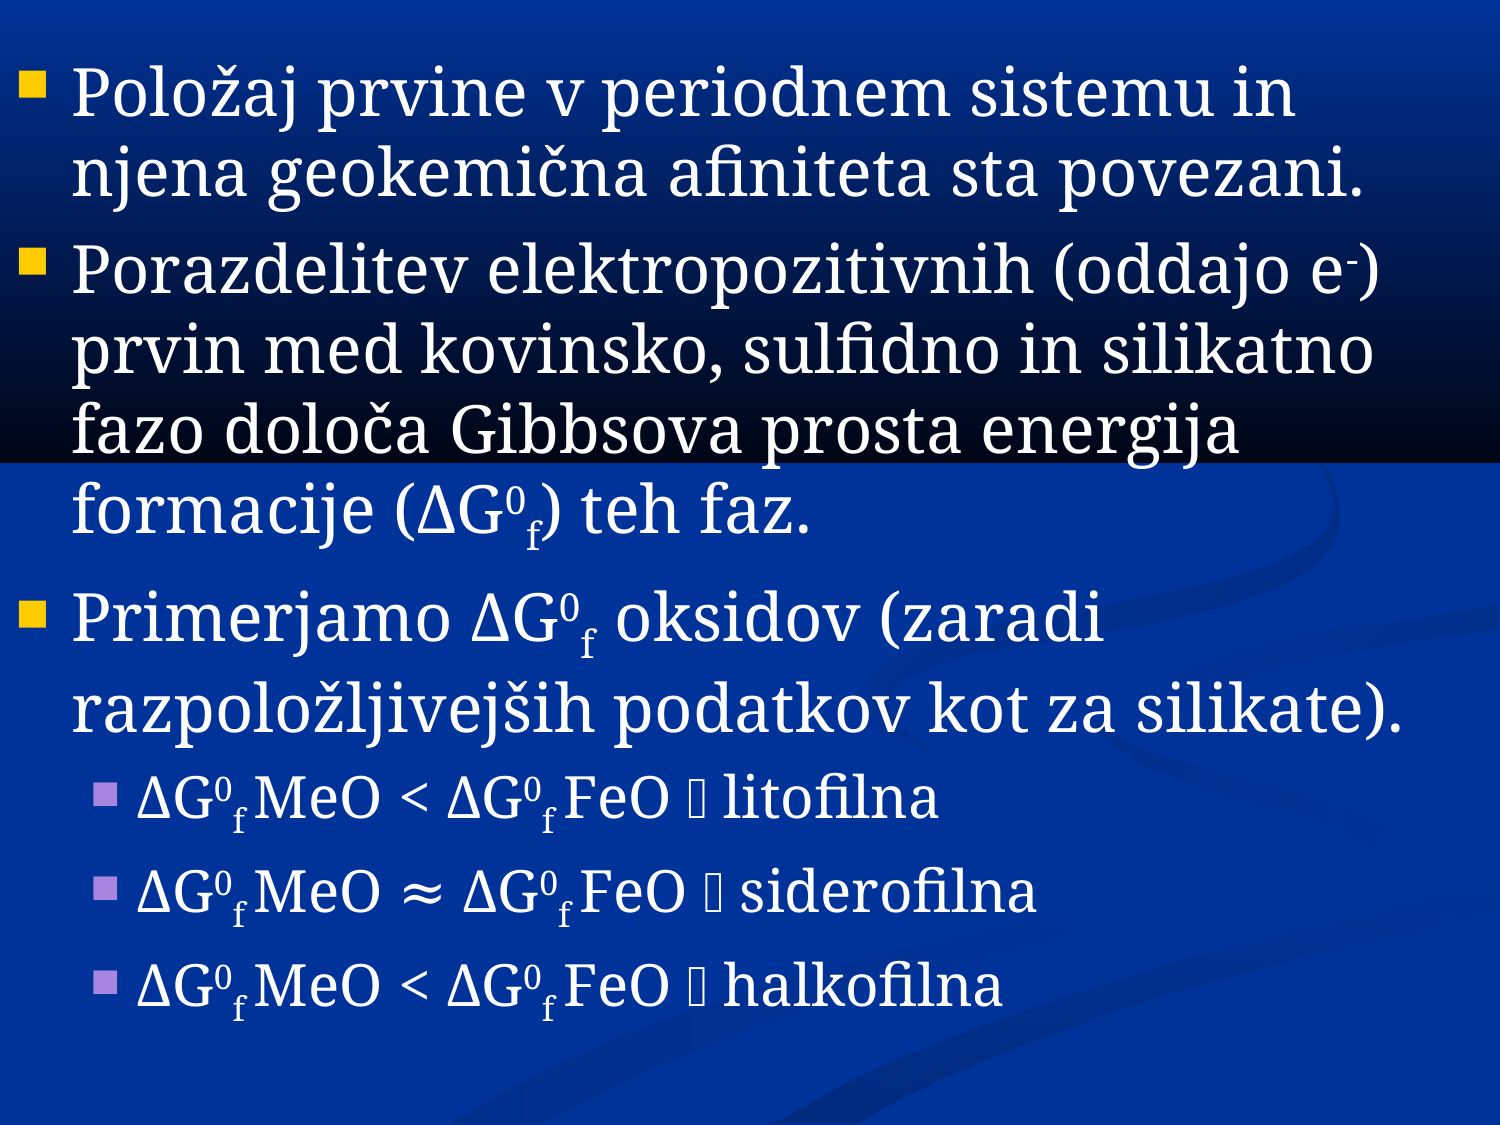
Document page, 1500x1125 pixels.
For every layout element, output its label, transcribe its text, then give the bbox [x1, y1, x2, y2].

list Položaj prvine v periodnem sistemu in njena geokemična afiniteta sta povezani. Porazdelitev elektropozitivnih (oddajo e-) prvin med kovinsko, sulfidno in silikatno fazo določa Gibbsova prosta energija formacije (ΔG0f) teh faz. Primerjamo ΔG0f oksidov (zaradi razpoložljivejših podatkov kot za silikate). ΔG0f MeO < ΔG0f FeO  litofilna ΔG0f MeO ≈ ΔG0f FeO  siderofilna ΔG0f MeO < ΔG0f FeO  halkofilna [0, 42, 1500, 1125]
